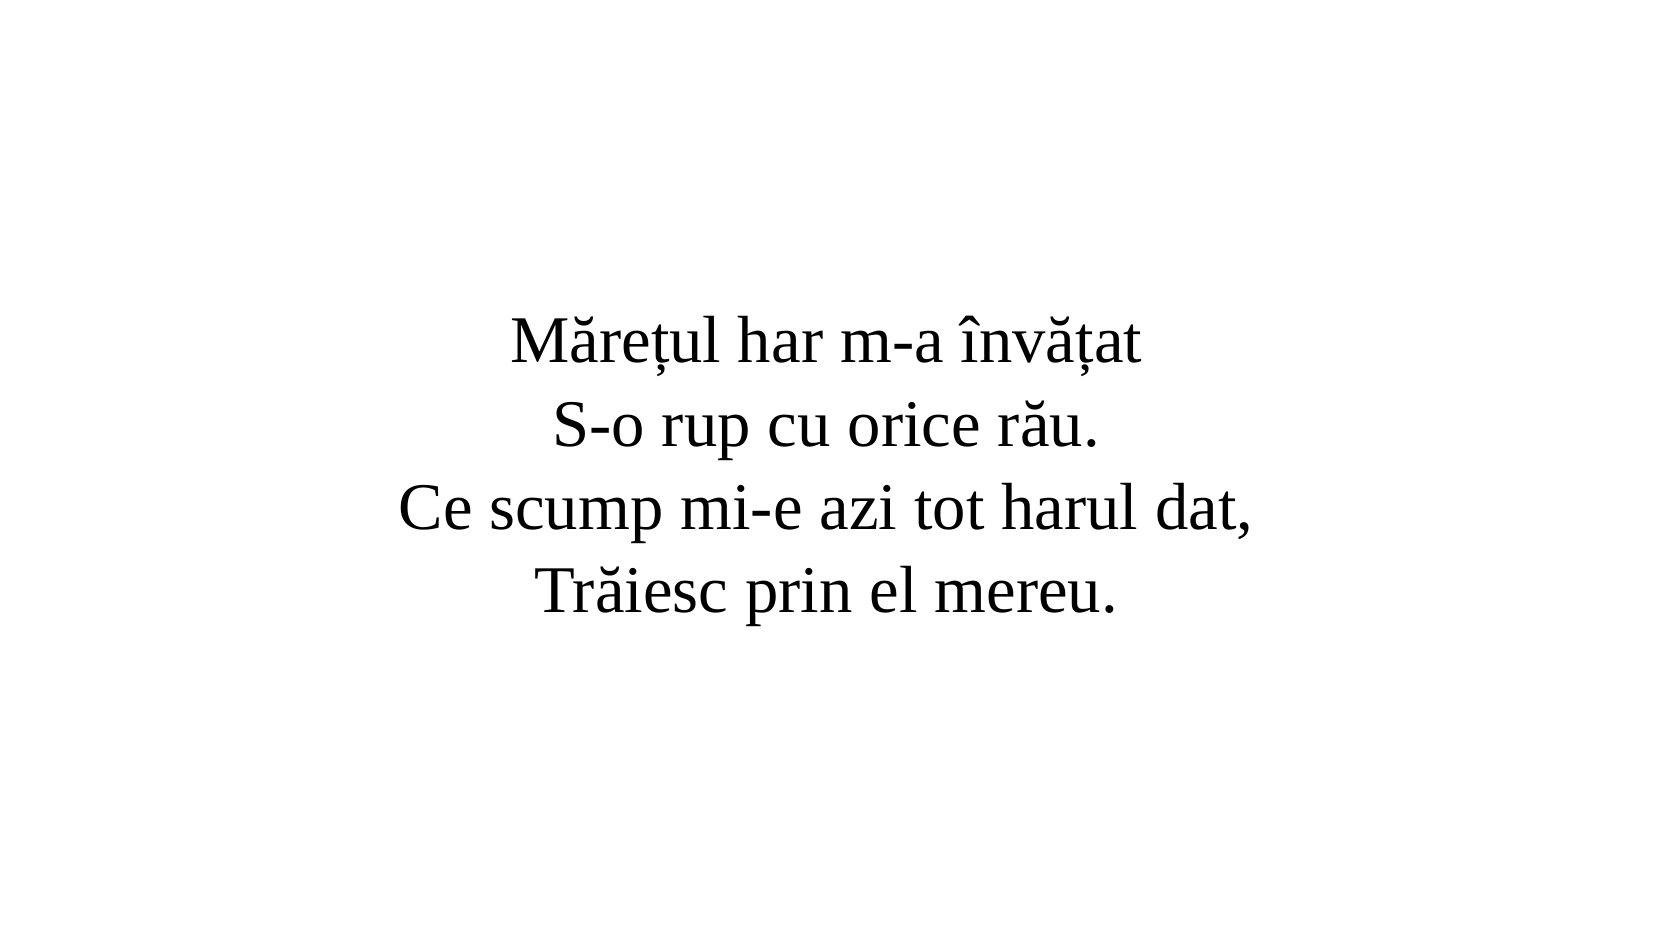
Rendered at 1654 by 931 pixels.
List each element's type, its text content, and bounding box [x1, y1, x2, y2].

subtitle Mărețul har m-a învățat S-o rup cu orice rău. Ce scump mi-e azi tot harul dat, Trăiesc prin el mereu. [300, 150, 1354, 781]
